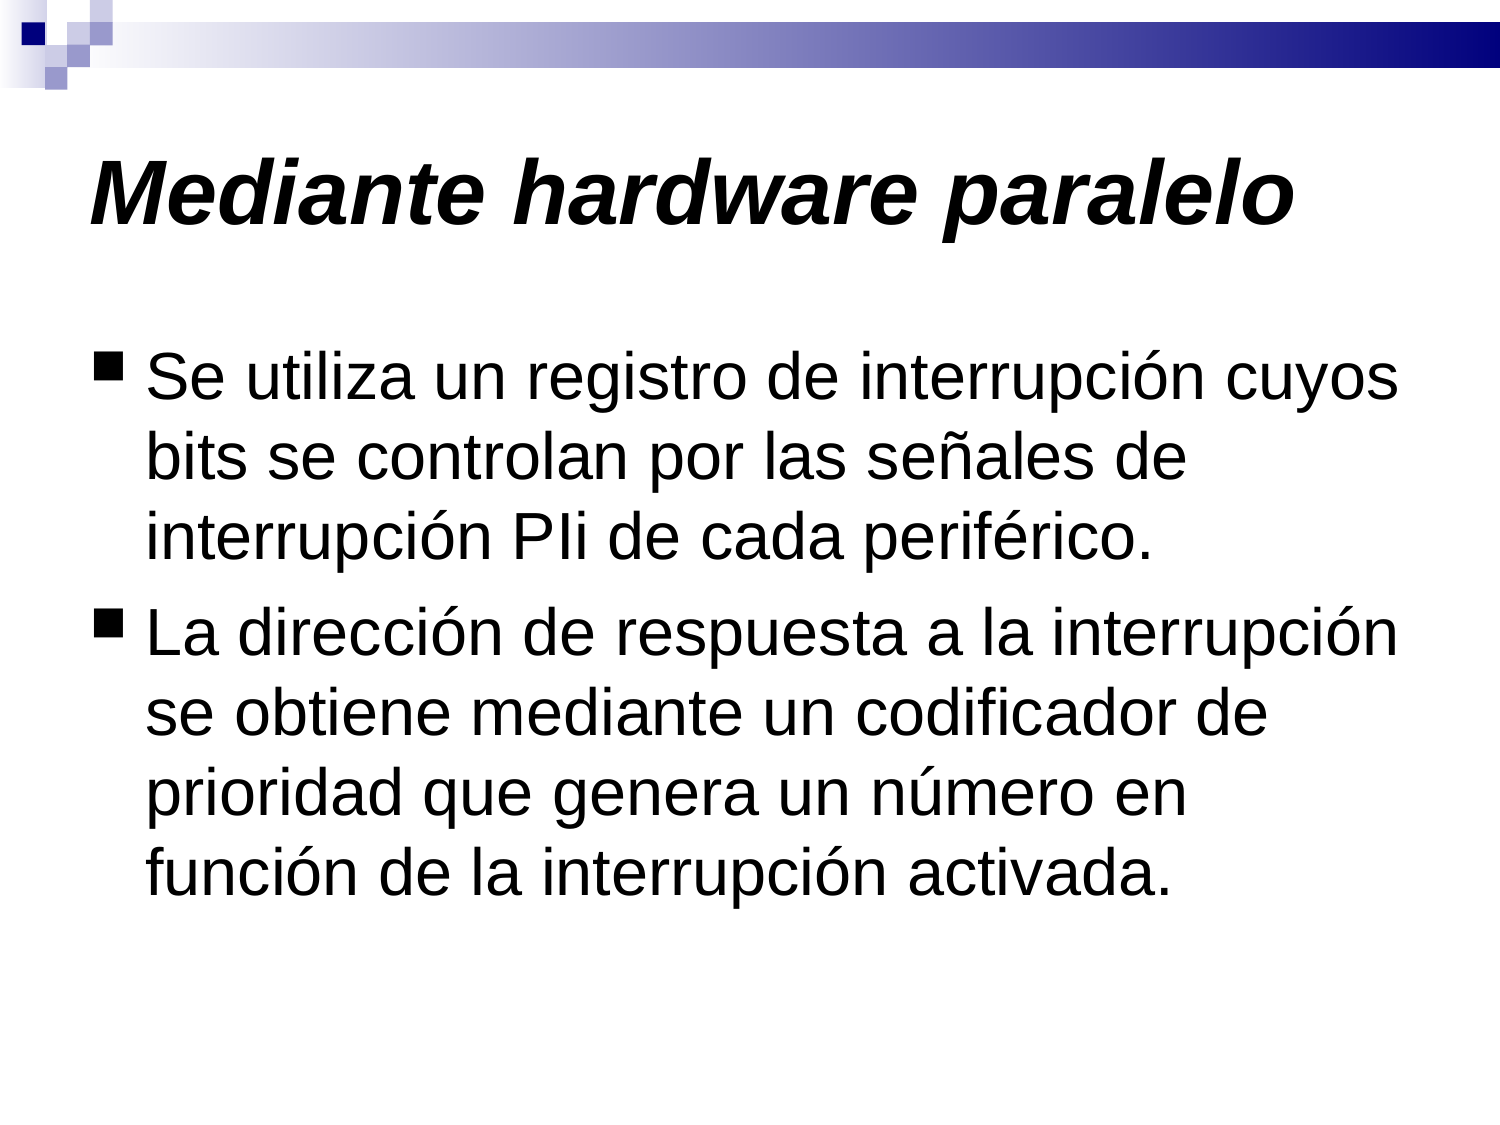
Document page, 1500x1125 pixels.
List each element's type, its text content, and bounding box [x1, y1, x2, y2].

list Se utiliza un registro de interrupción cuyos bits se controlan por las señales de interrupción PIi de cada periférico. La dirección de respuesta a la interrupción se obtiene mediante un codificador de prioridad que genera un número en función de la interrupción activada. [75, 324, 1426, 963]
title Mediante hardware paralelo [75, 75, 1426, 301]
